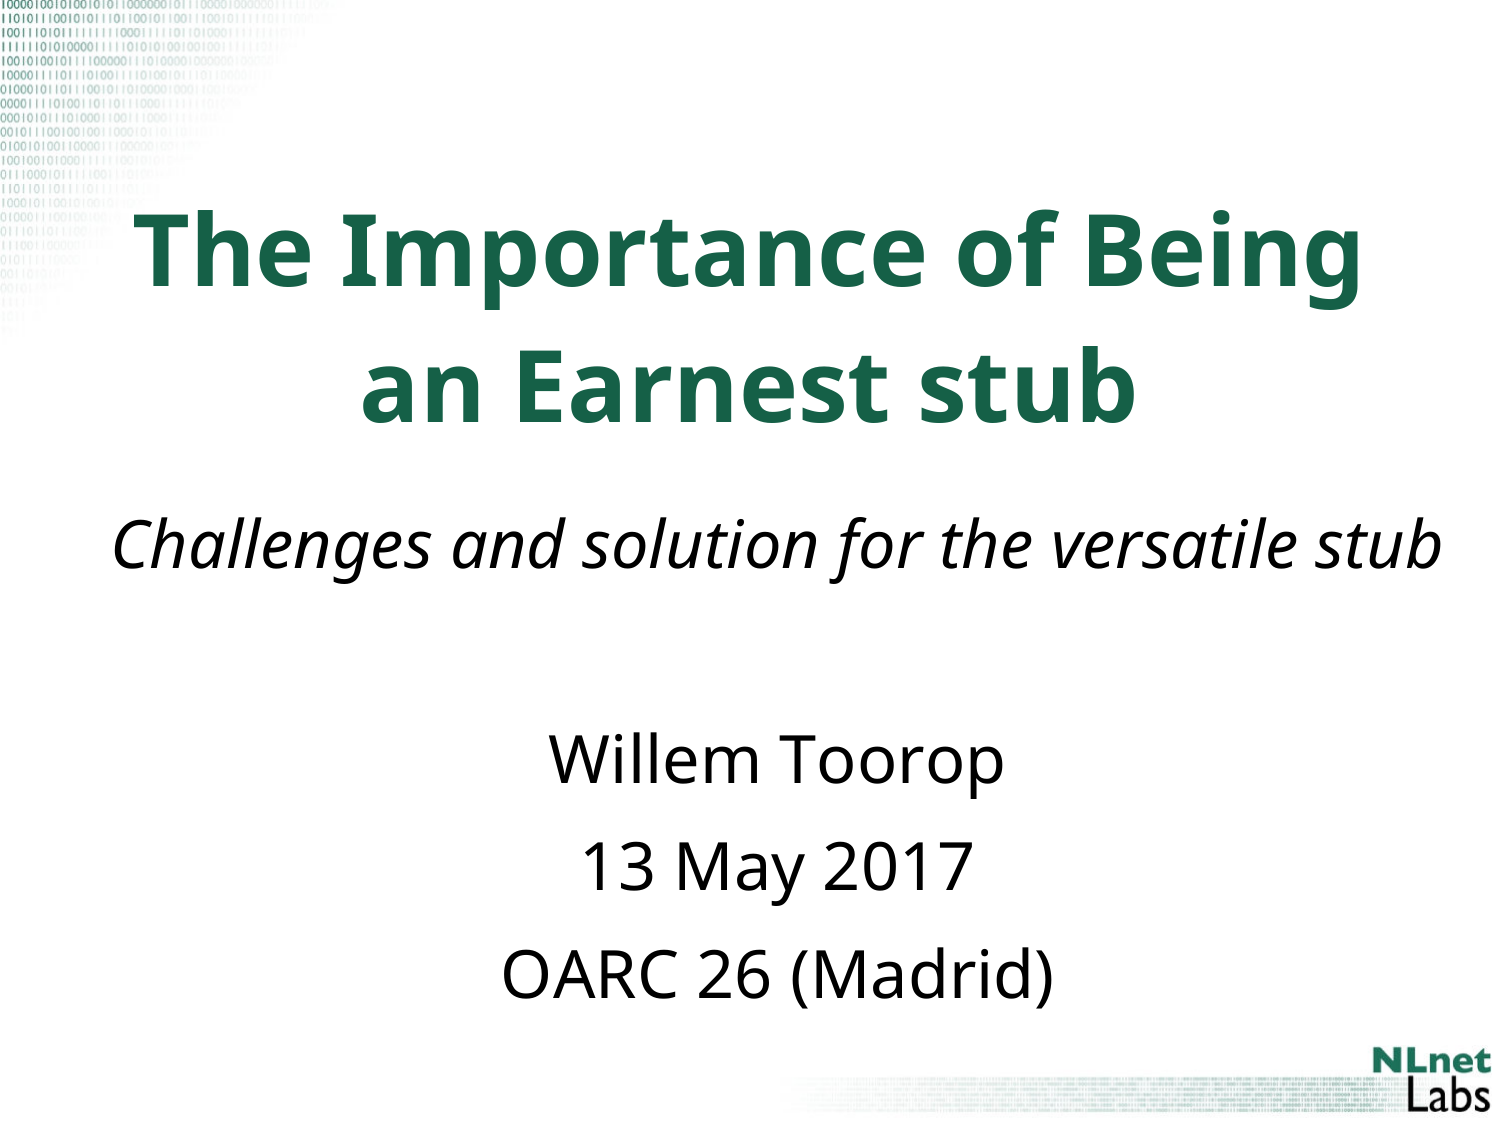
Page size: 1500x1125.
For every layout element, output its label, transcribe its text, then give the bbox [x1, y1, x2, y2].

picture [0, 0, 365, 365]
list Challenges and solution for the versatile stub Willem Toorop 13 May 2017 OARC 26 (Madrid) [0, 497, 1500, 1053]
title The Importance of Being an Earnest stub [112, 187, 1388, 443]
picture [775, 1053, 1492, 1124]
